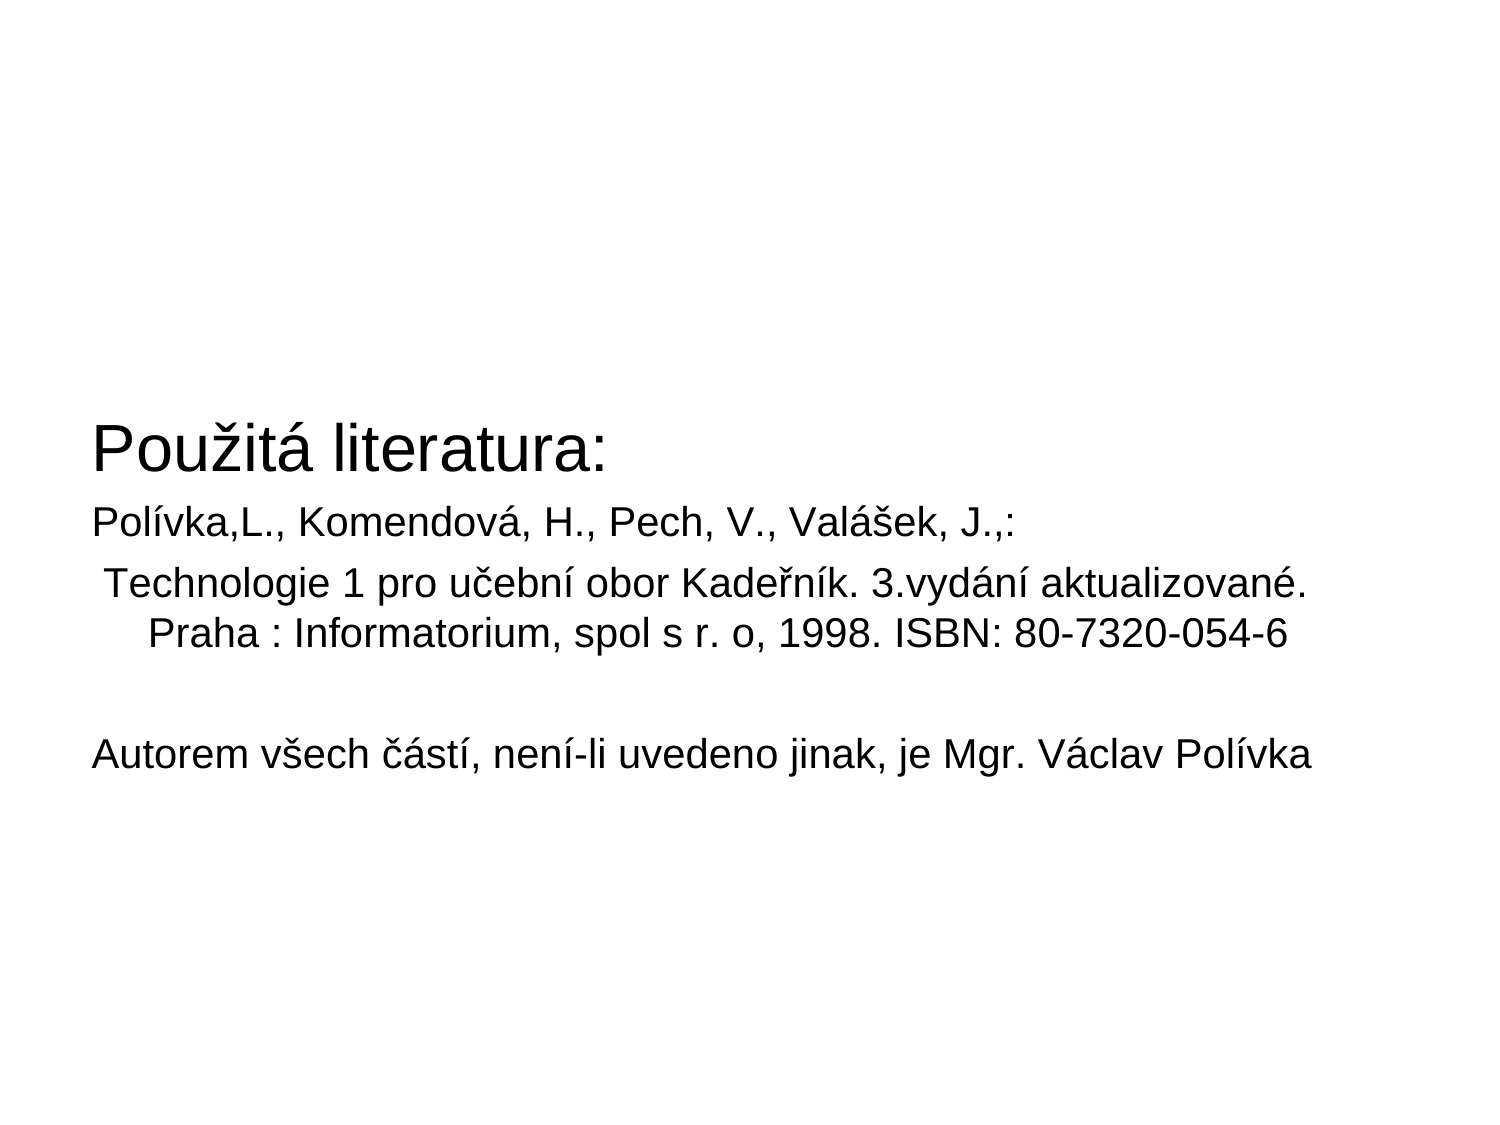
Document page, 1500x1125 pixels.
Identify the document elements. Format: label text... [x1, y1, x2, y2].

list Použitá literatura: Polívka,L., Komendová, H., Pech, V., Valášek, J.,: Technologie 1 pro učební obor Kadeřník. 3.vydání aktualizované. Praha : Informatorium, spol s r. o, 1998. ISBN: 80-7320-054-6 Autorem všech částí, není-li uvedeno jinak, je Mgr. Václav Polívka [76, 397, 1427, 1059]
